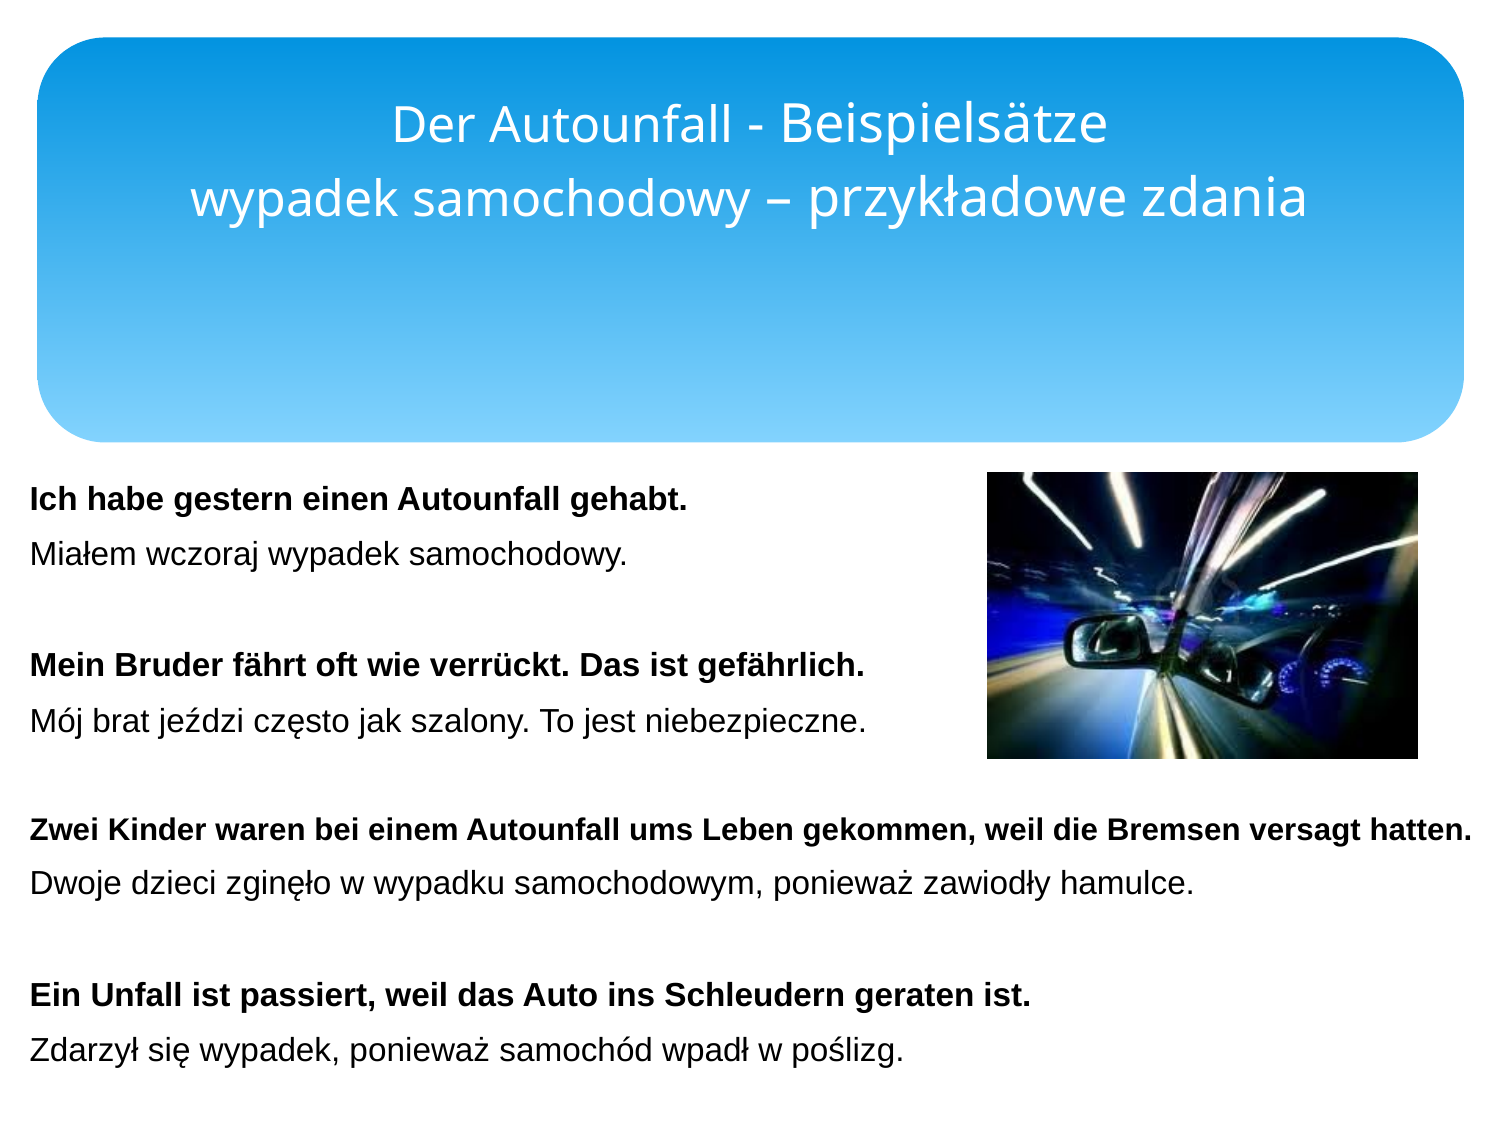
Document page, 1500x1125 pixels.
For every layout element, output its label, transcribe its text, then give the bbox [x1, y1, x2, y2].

subtitle Ich habe gestern einen Autounfall gehabt. Miałem wczoraj wypadek samochodowy. Mein Bruder fährt oft wie verrückt. Das ist gefährlich. Mój brat jeździ często jak szalony. To jest niebezpieczne. Zwei Kinder waren bei einem Autounfall ums Leben gekommen, weil die Bremsen versagt hatten. Dwoje dzieci zginęło w wypadku samochodowym, ponieważ zawiodły hamulce. Ein Unfall ist passiert, weil das Auto ins Schleudern geraten ist. Zdarzył się wypadek, ponieważ samochód wpadł w poślizg. [29, 465, 1500, 1065]
picture [987, 472, 1418, 759]
title Der Autounfall - Beispielsätze wypadek samochodowy – przykładowe zdania [75, 62, 1425, 254]
